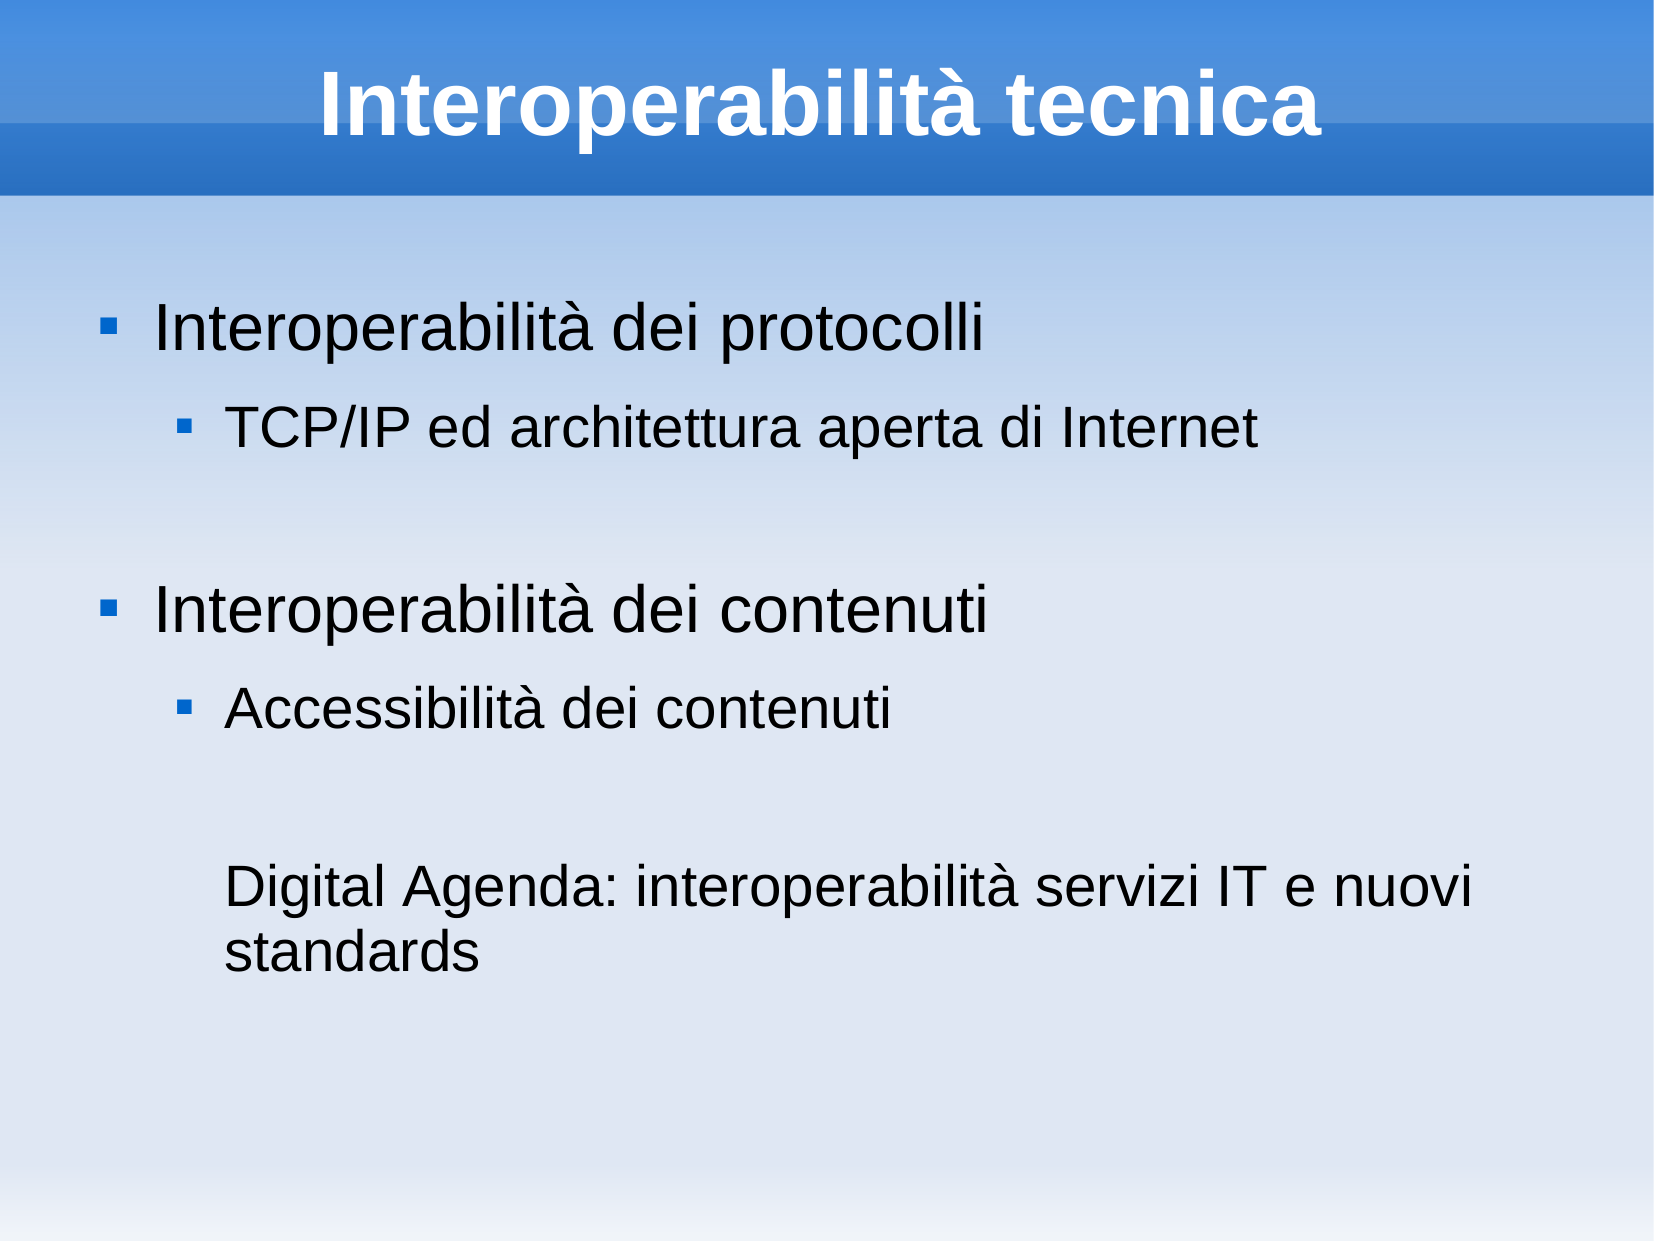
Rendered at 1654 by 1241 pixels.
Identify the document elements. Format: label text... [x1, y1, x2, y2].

picture [0, 0, 1654, 1241]
list Interoperabilità dei protocolli TCP/IP ed architettura aperta di Internet Interoperabilità dei contenuti Accessibilità dei contenuti Digital Agenda: interoperabilità servizi IT e nuovi standards [82, 290, 1571, 1094]
title Interoperabilità tecnica [76, 7, 1565, 200]
